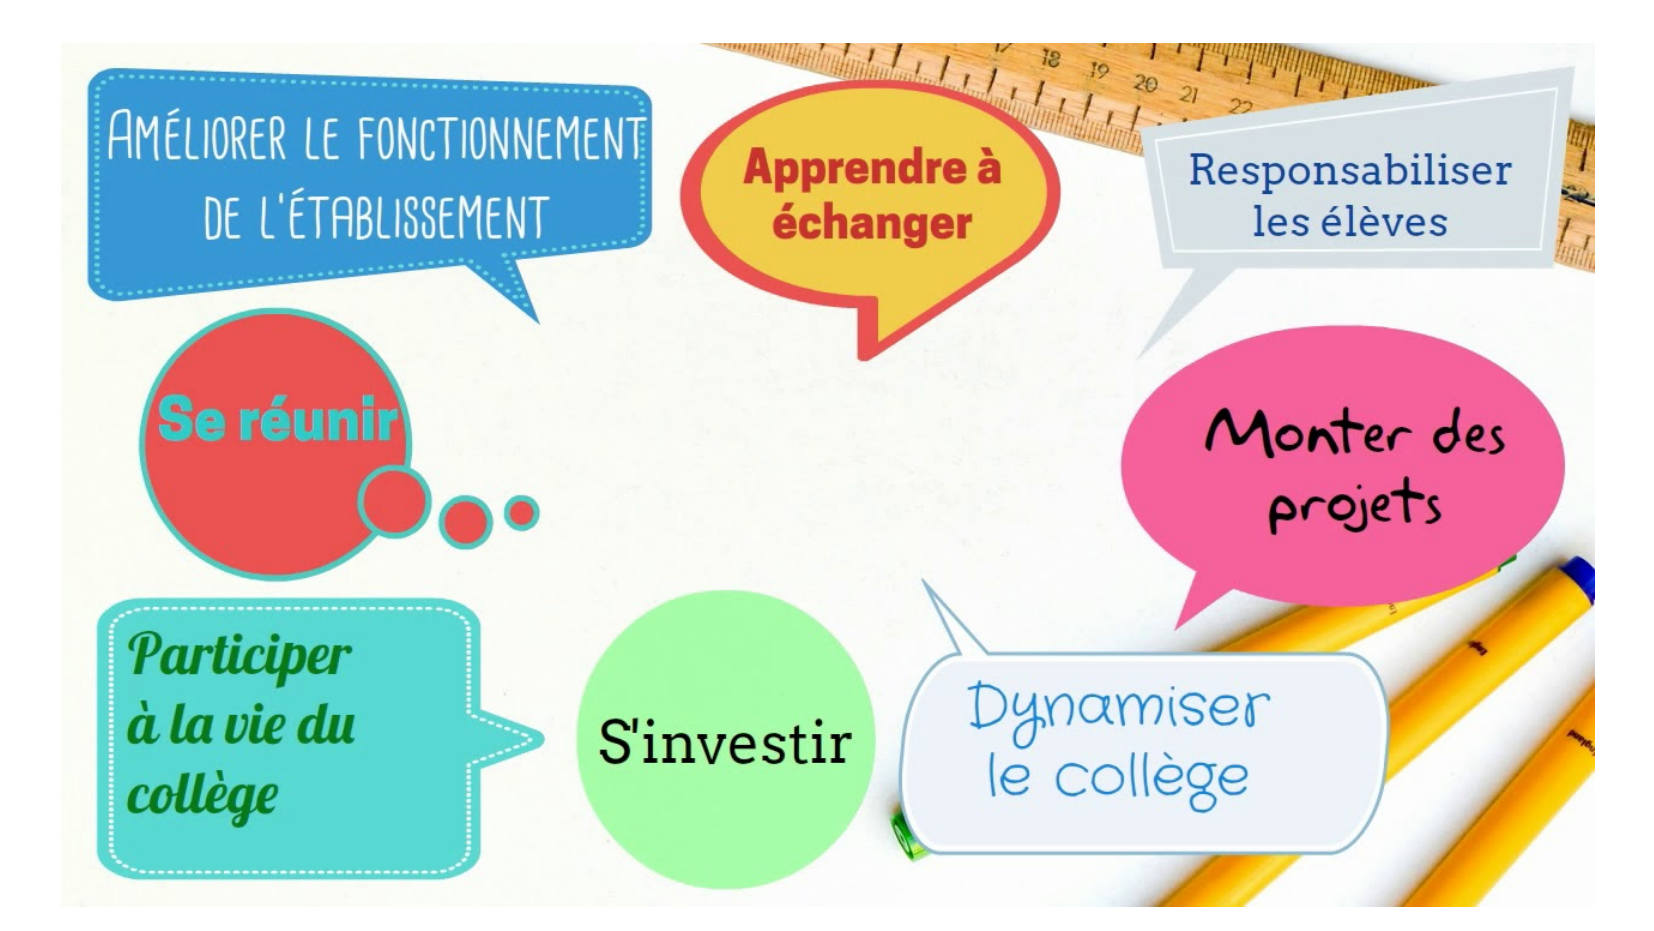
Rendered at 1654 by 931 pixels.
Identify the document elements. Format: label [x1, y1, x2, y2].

picture [61, 43, 1595, 907]
